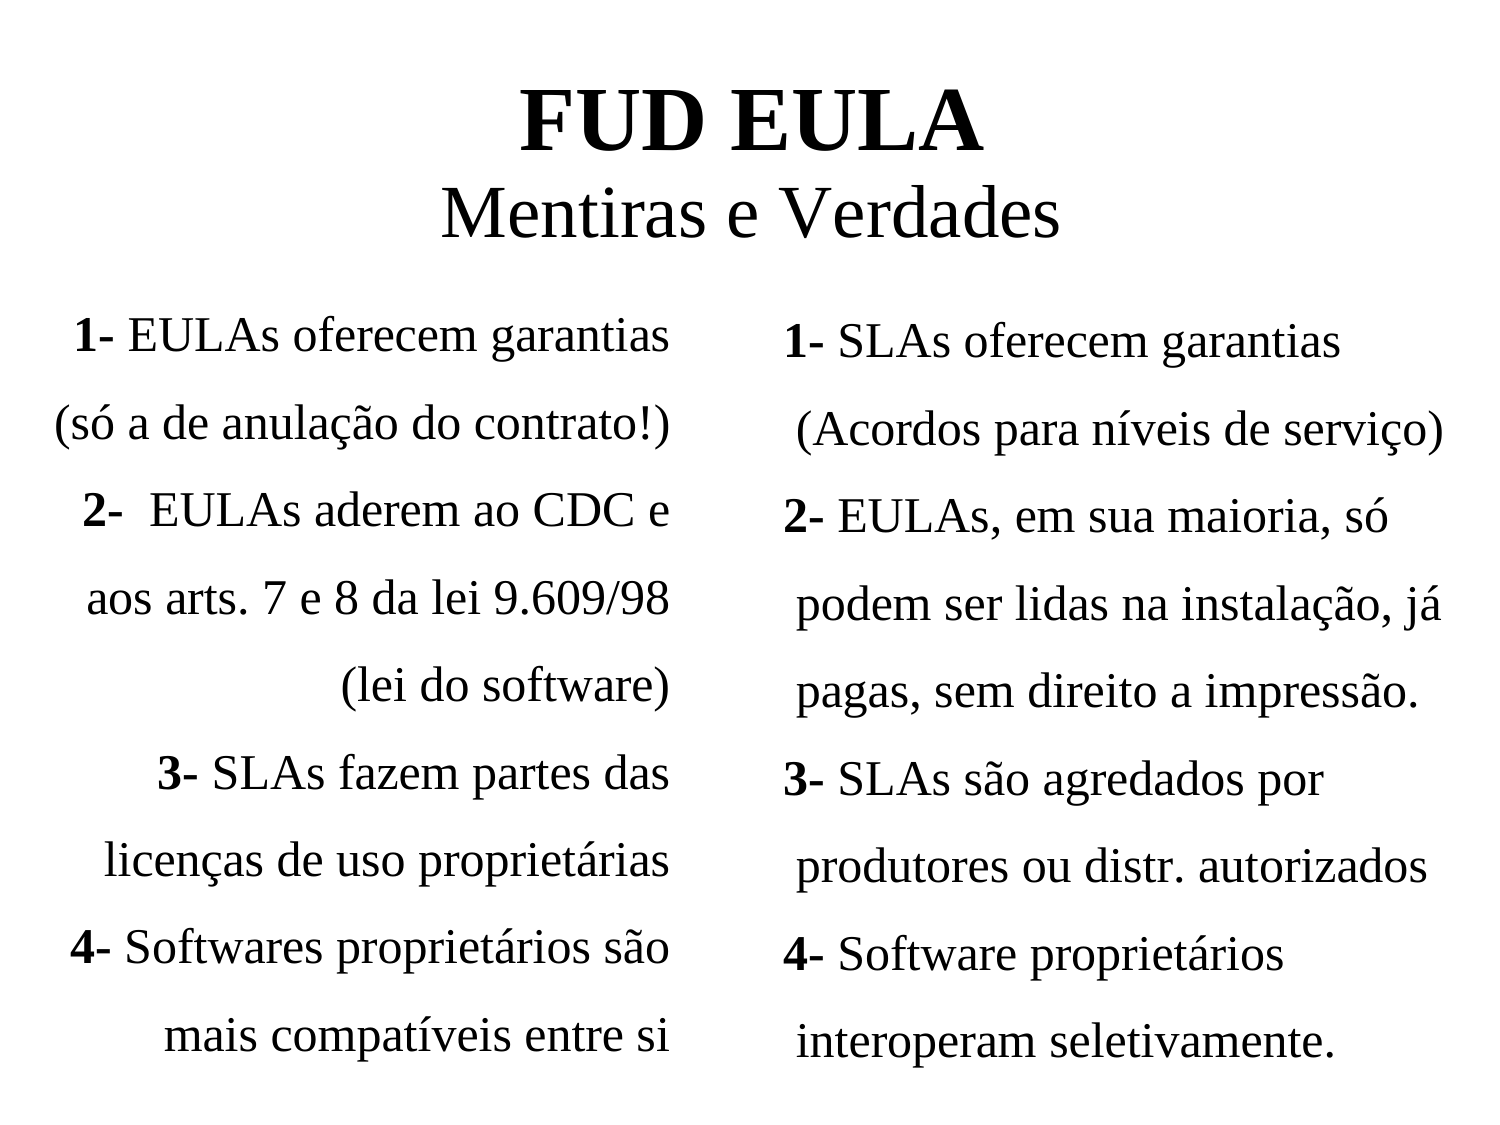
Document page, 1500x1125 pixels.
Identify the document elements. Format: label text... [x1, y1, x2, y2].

title FUD EULA Mentiras e Verdades [45, 61, 1459, 261]
text_box 1- EULAs oferecem garantias (só a de anulação do contrato!) 2- EULAs aderem ao CDC e aos arts. 7 e 8 da lei 9.609/98 (lei do software) 3- SLAs fazem partes das licenças de uso proprietárias 4- Softwares proprietários são mais compatíveis entre si [39, 267, 772, 1125]
text_box 1- SLAs oferecem garantias (Acordos para níveis de serviço) 2- EULAs, em sua maioria, só podem ser lidas na instalação, já pagas, sem direito a impressão. 3- SLAs são agredados por produtores ou distr. autorizados 4- Software proprietários interoperam seletivamente. [772, 273, 1500, 1077]
